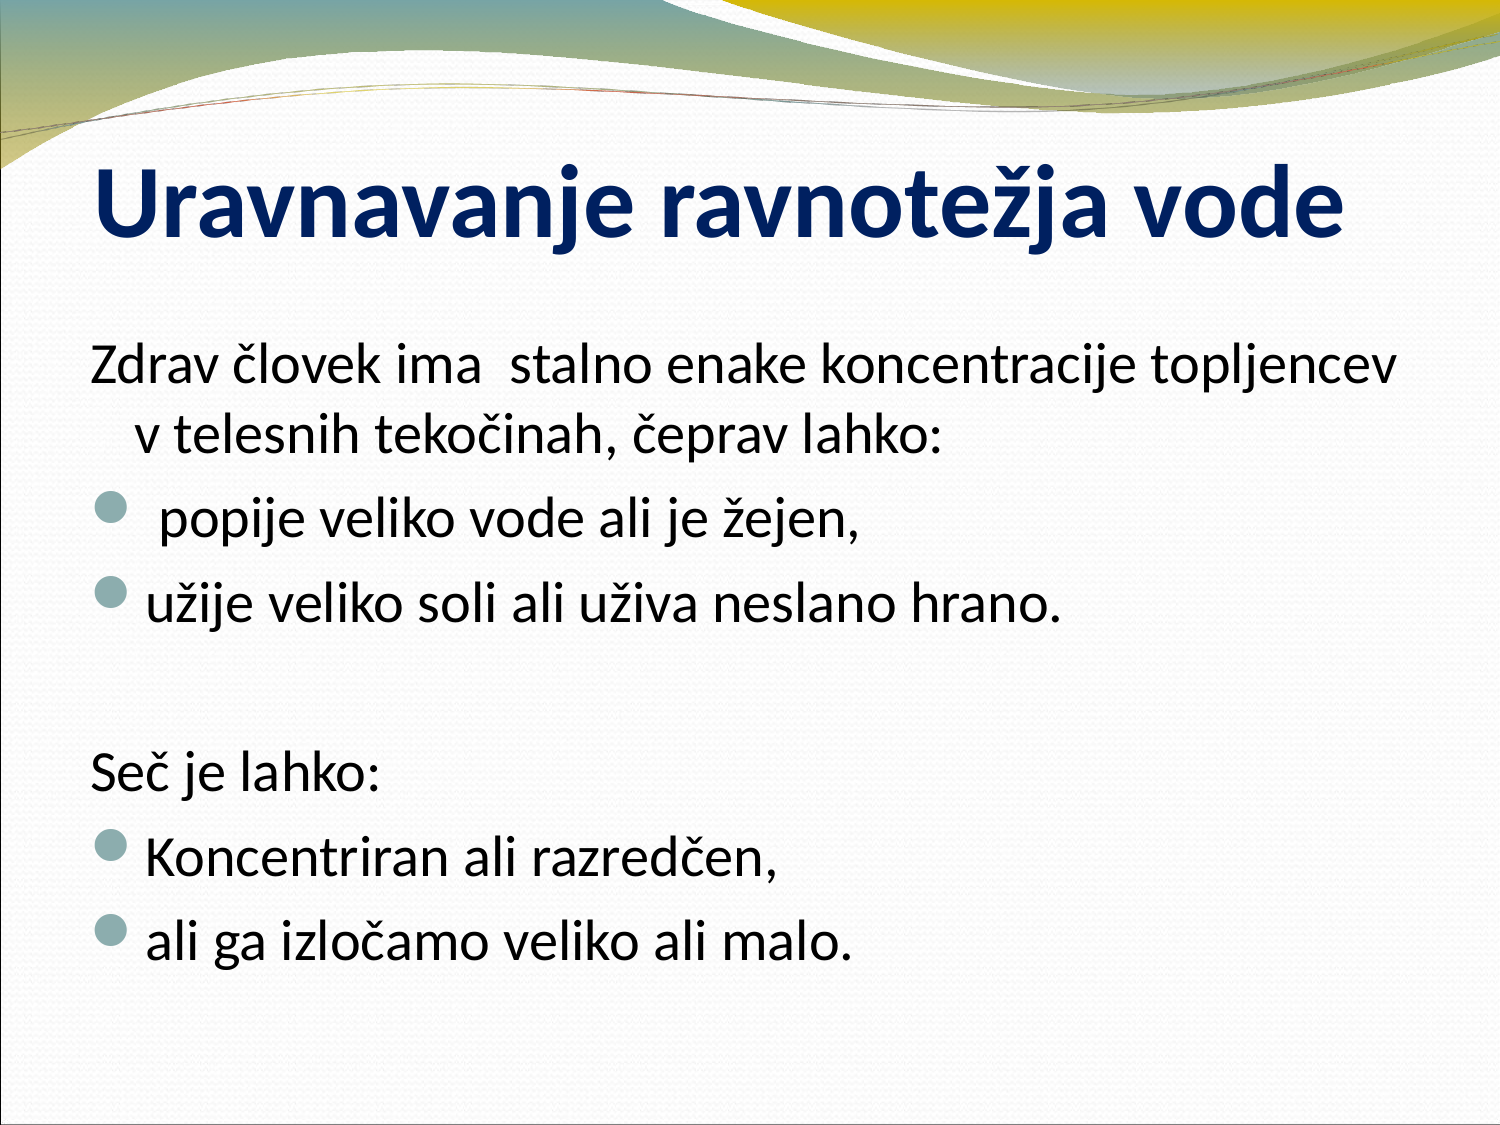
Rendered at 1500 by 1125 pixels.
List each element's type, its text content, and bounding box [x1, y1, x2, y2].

text_box Uravnavanje ravnotežja vode [93, 70, 1444, 258]
text_box Zdrav človek ima stalno enake koncentracije topljencev v telesnih tekočinah, čeprav lahko: popije veliko vode ali je žejen, užije veliko soli ali uživa neslano hrano. Seč je lahko: Koncentriran ali razredčen, ali ga izločamo veliko ali malo. [74, 317, 1425, 1038]
picture [0, 0, 1500, 1125]
